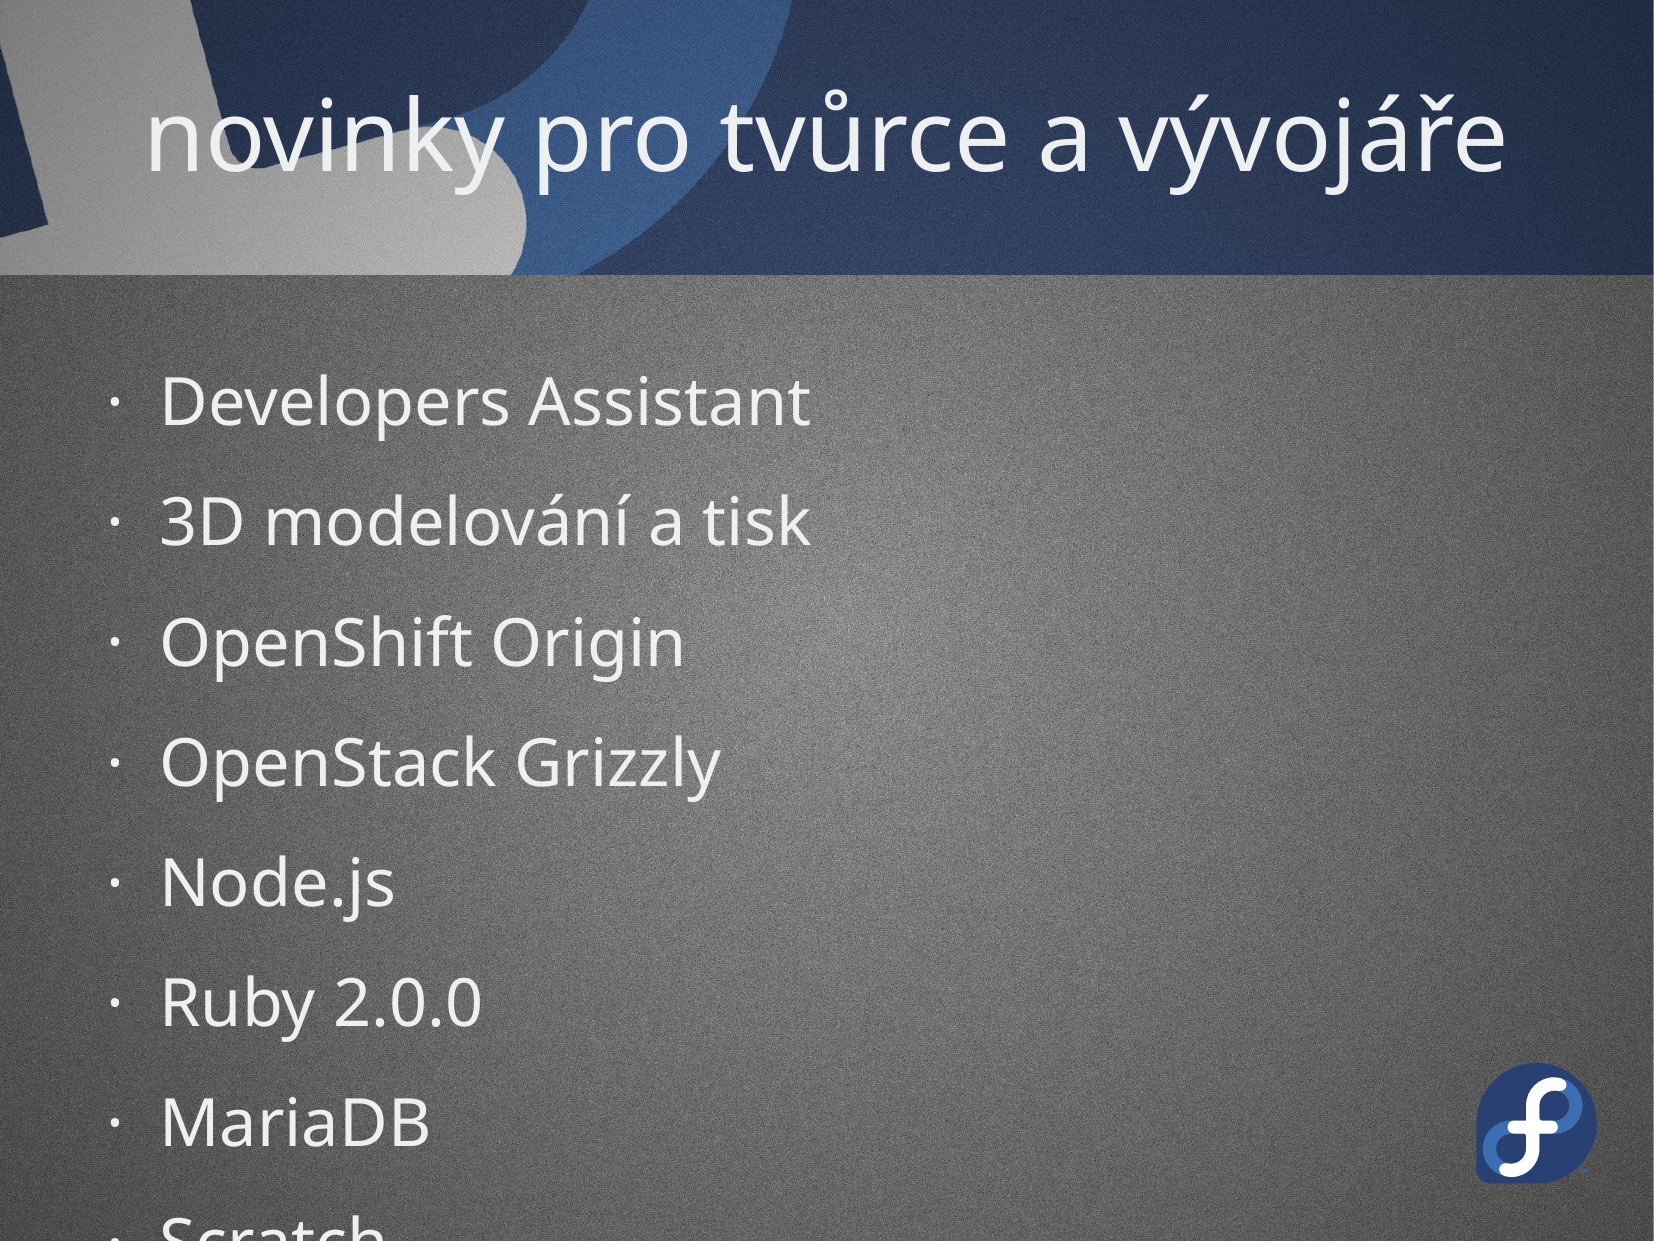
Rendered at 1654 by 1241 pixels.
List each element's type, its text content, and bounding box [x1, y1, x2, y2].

list Developers Assistant 3D modelování a tisk OpenShift Origin OpenStack Grizzly Node.js Ruby 2.0.0 MariaDB Scratch [88, 354, 1565, 1181]
picture [359, 1235, 377, 1241]
picture [0, 0, 1654, 1241]
title novinky pro tvůrce a vývojáře [88, 29, 1565, 237]
